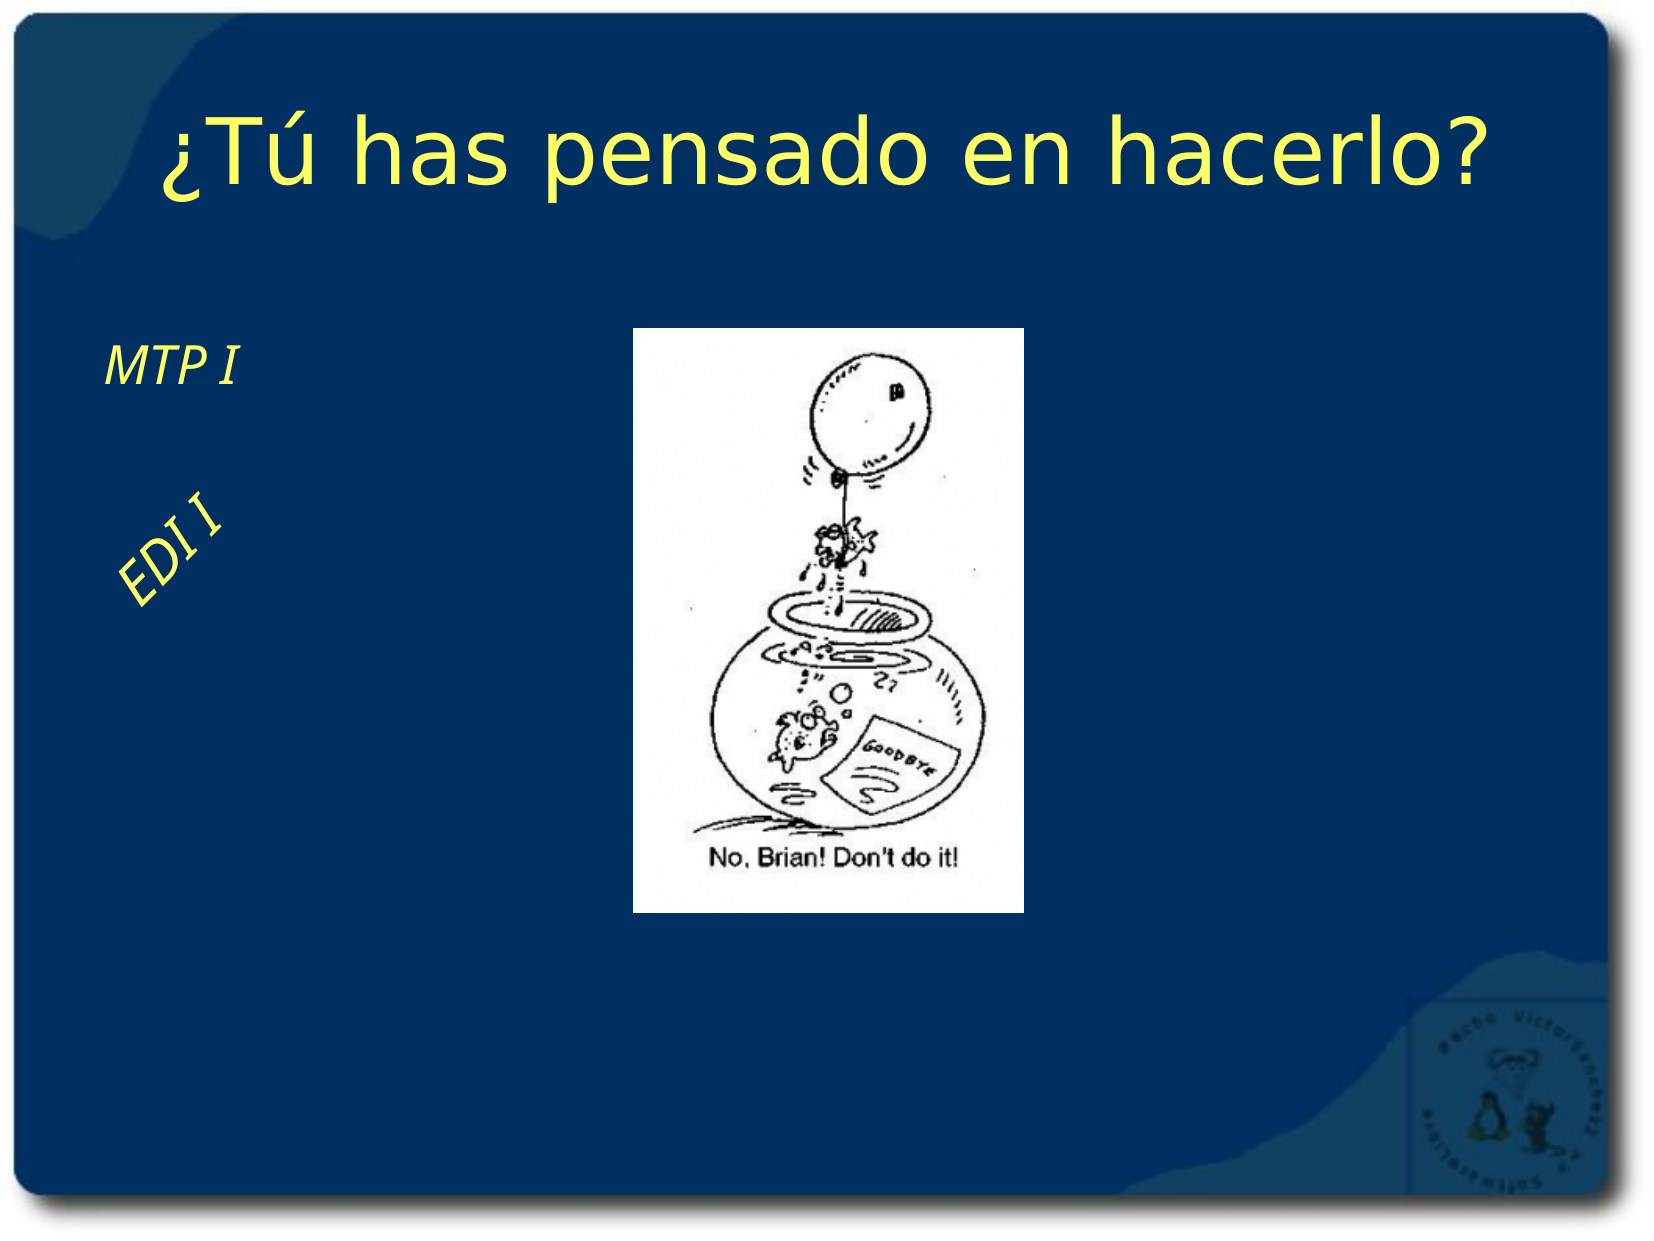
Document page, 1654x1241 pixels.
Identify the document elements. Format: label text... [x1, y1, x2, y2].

text_box EDI I [80, 442, 281, 643]
title ¿Tú has pensado en hacerlo? [82, 56, 1571, 250]
text_box MTP I [88, 318, 281, 415]
picture [0, 0, 1654, 1241]
